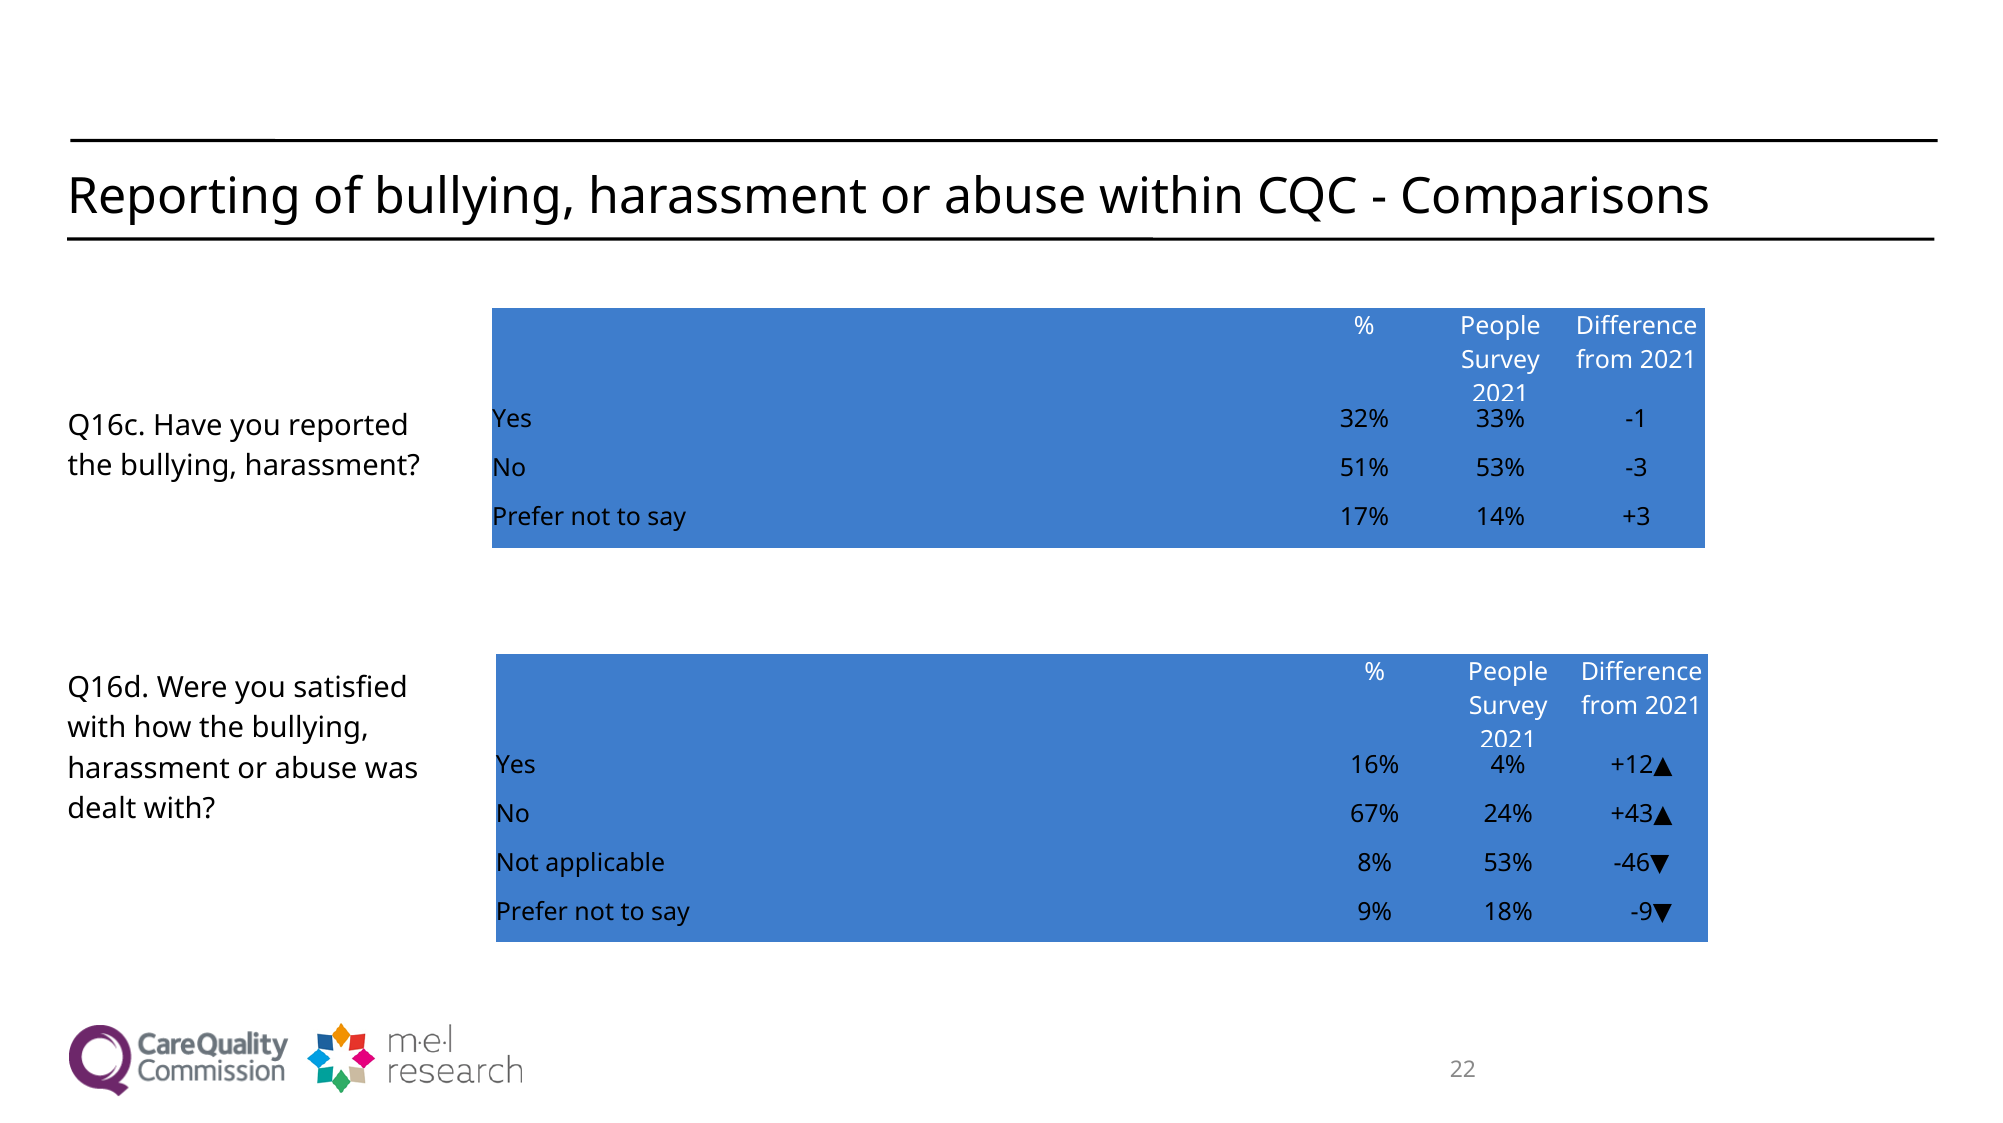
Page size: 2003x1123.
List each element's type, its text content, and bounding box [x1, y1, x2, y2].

table_cell 51% [1296, 450, 1432, 499]
table_header % [1308, 654, 1442, 747]
table_cell 9% [1308, 893, 1442, 942]
table_cell 53% [1432, 450, 1569, 499]
table_header Difference from 2021 [1569, 308, 1705, 401]
table_cell +43▲ [1575, 796, 1708, 844]
table_cell -3 [1569, 450, 1705, 499]
table_header Difference from 2021 [1575, 654, 1708, 747]
table_header People Survey 2021 [1432, 308, 1569, 401]
table_cell Prefer not to say [492, 499, 1296, 548]
table_cell 18% [1442, 893, 1575, 942]
table_cell 67% [1308, 796, 1442, 844]
table_cell 33% [1432, 401, 1569, 450]
picture [307, 1023, 522, 1093]
table_header % [1296, 308, 1432, 401]
text_box Q16c. Have you reported the bullying, harassment? [68, 398, 458, 481]
table_cell 32% [1296, 401, 1432, 450]
table_cell 4% [1442, 747, 1575, 796]
table_cell -1 [1569, 401, 1705, 450]
table_cell 17% [1296, 499, 1432, 548]
table_cell -9▼ [1575, 893, 1708, 942]
table_cell 24% [1442, 796, 1575, 844]
table_cell Yes [496, 747, 1308, 796]
table_cell Not applicable [496, 844, 1308, 893]
table_cell -46▼ [1575, 844, 1708, 893]
table_cell No [496, 796, 1308, 844]
table_cell Prefer not to say [496, 893, 1308, 942]
text_box 22 [1434, 1039, 1902, 1100]
table_cell 53% [1442, 844, 1575, 893]
table_header [496, 654, 1308, 747]
table_cell 8% [1308, 844, 1442, 893]
table_header [492, 308, 1296, 401]
table_cell 14% [1432, 499, 1569, 548]
table_header People Survey 2021 [1442, 654, 1575, 747]
title Reporting of bullying, harassment or abuse within CQC - Comparisons [67, 143, 1938, 232]
table_cell +12▲ [1575, 747, 1708, 796]
text_box Q16d. Were you satisfied with how the bullying, harassment or abuse was dealt with? [67, 661, 458, 824]
table_cell +3 [1569, 499, 1705, 548]
table_cell No [492, 450, 1296, 499]
picture [67, 1023, 291, 1099]
table_cell Yes [492, 401, 1296, 450]
table_cell 16% [1308, 747, 1442, 796]
